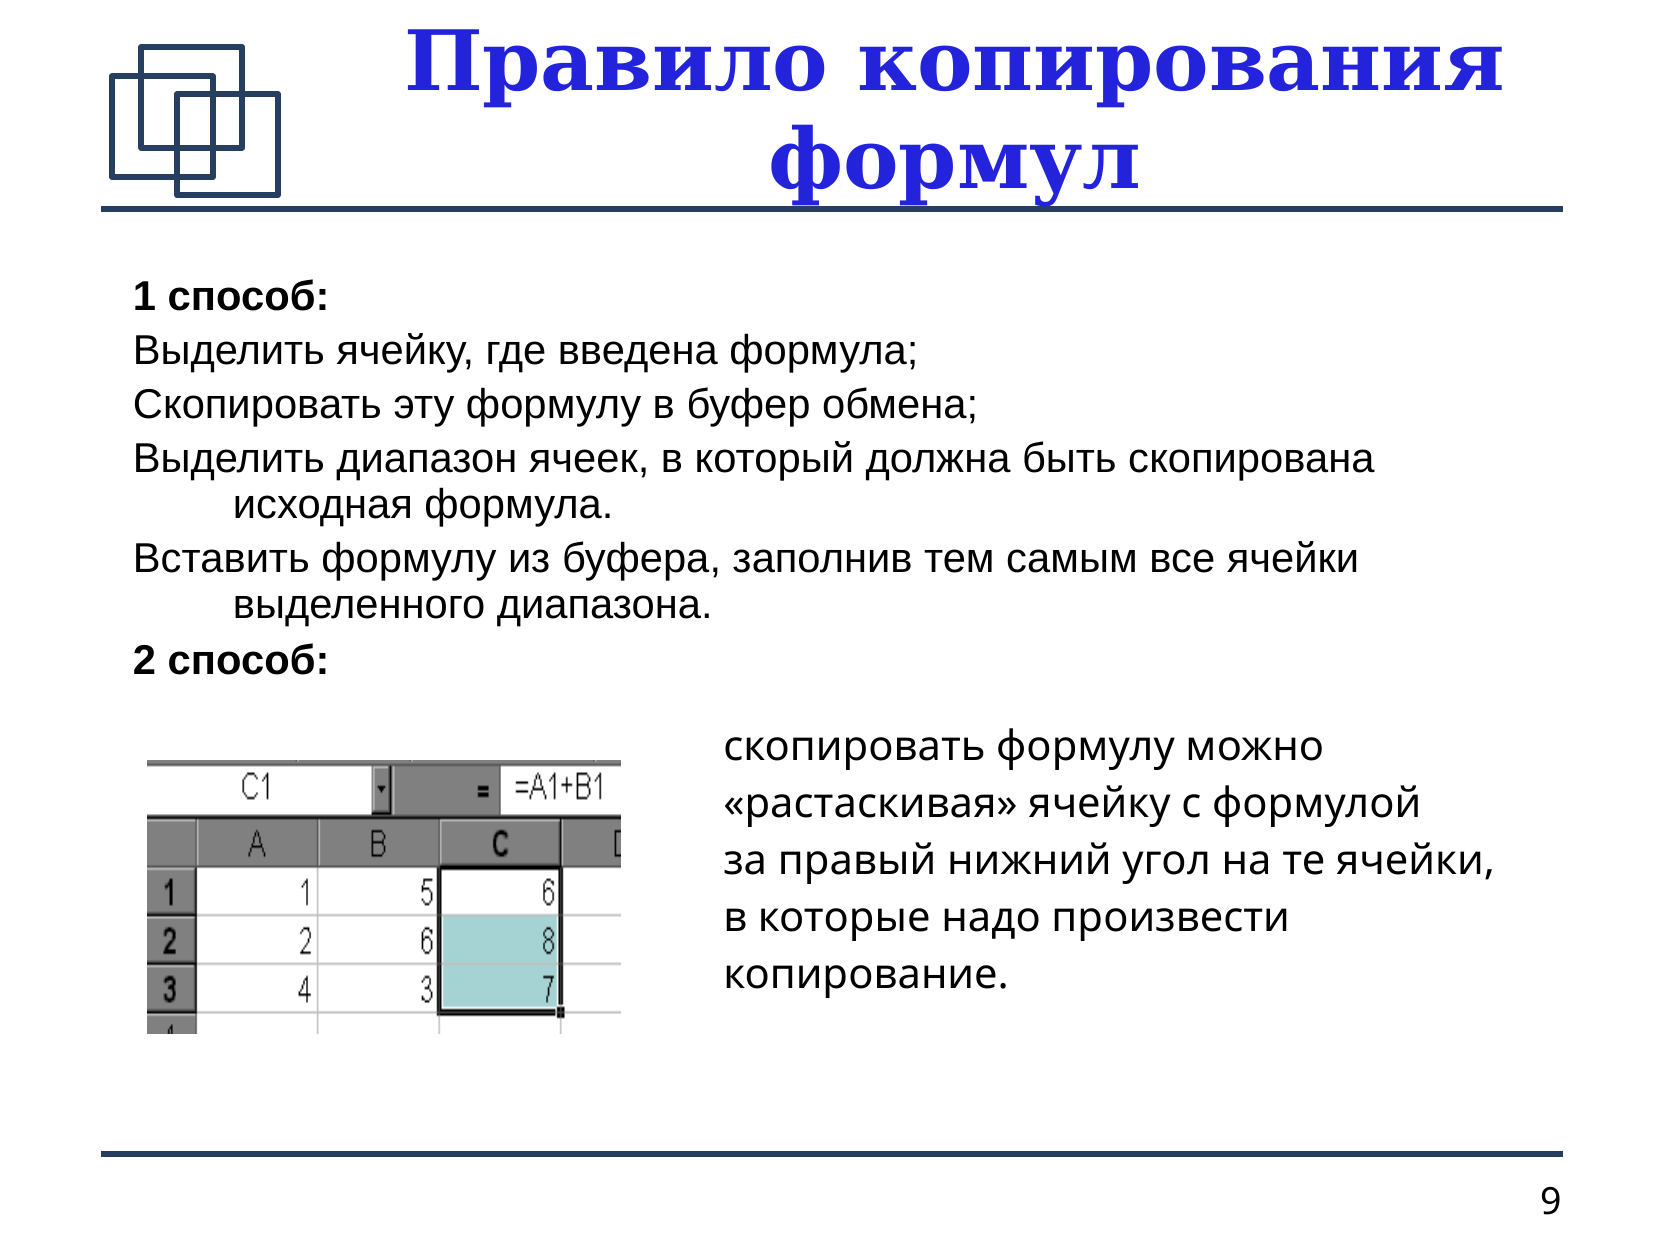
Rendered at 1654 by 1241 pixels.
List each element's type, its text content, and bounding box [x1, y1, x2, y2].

text_box скопировать формулу можно «растаскивая» ячейку с формулой за правый нижний угол на те ячейки, в которые надо произвести копирование. [708, 708, 1511, 975]
text_box Правило копирования формул [226, 59, 1654, 162]
chart [147, 760, 621, 1034]
text_box 1 способ: Выделить ячейку, где введена формула; Скопировать эту формулу в буфер обмена; Выделить диапазон ячеек, в который должна быть скопирована исходная формула. Вставить формулу из буфера, заполнив тем самым все ячейки выделенного диапазона. 2 способ: [118, 265, 1452, 695]
